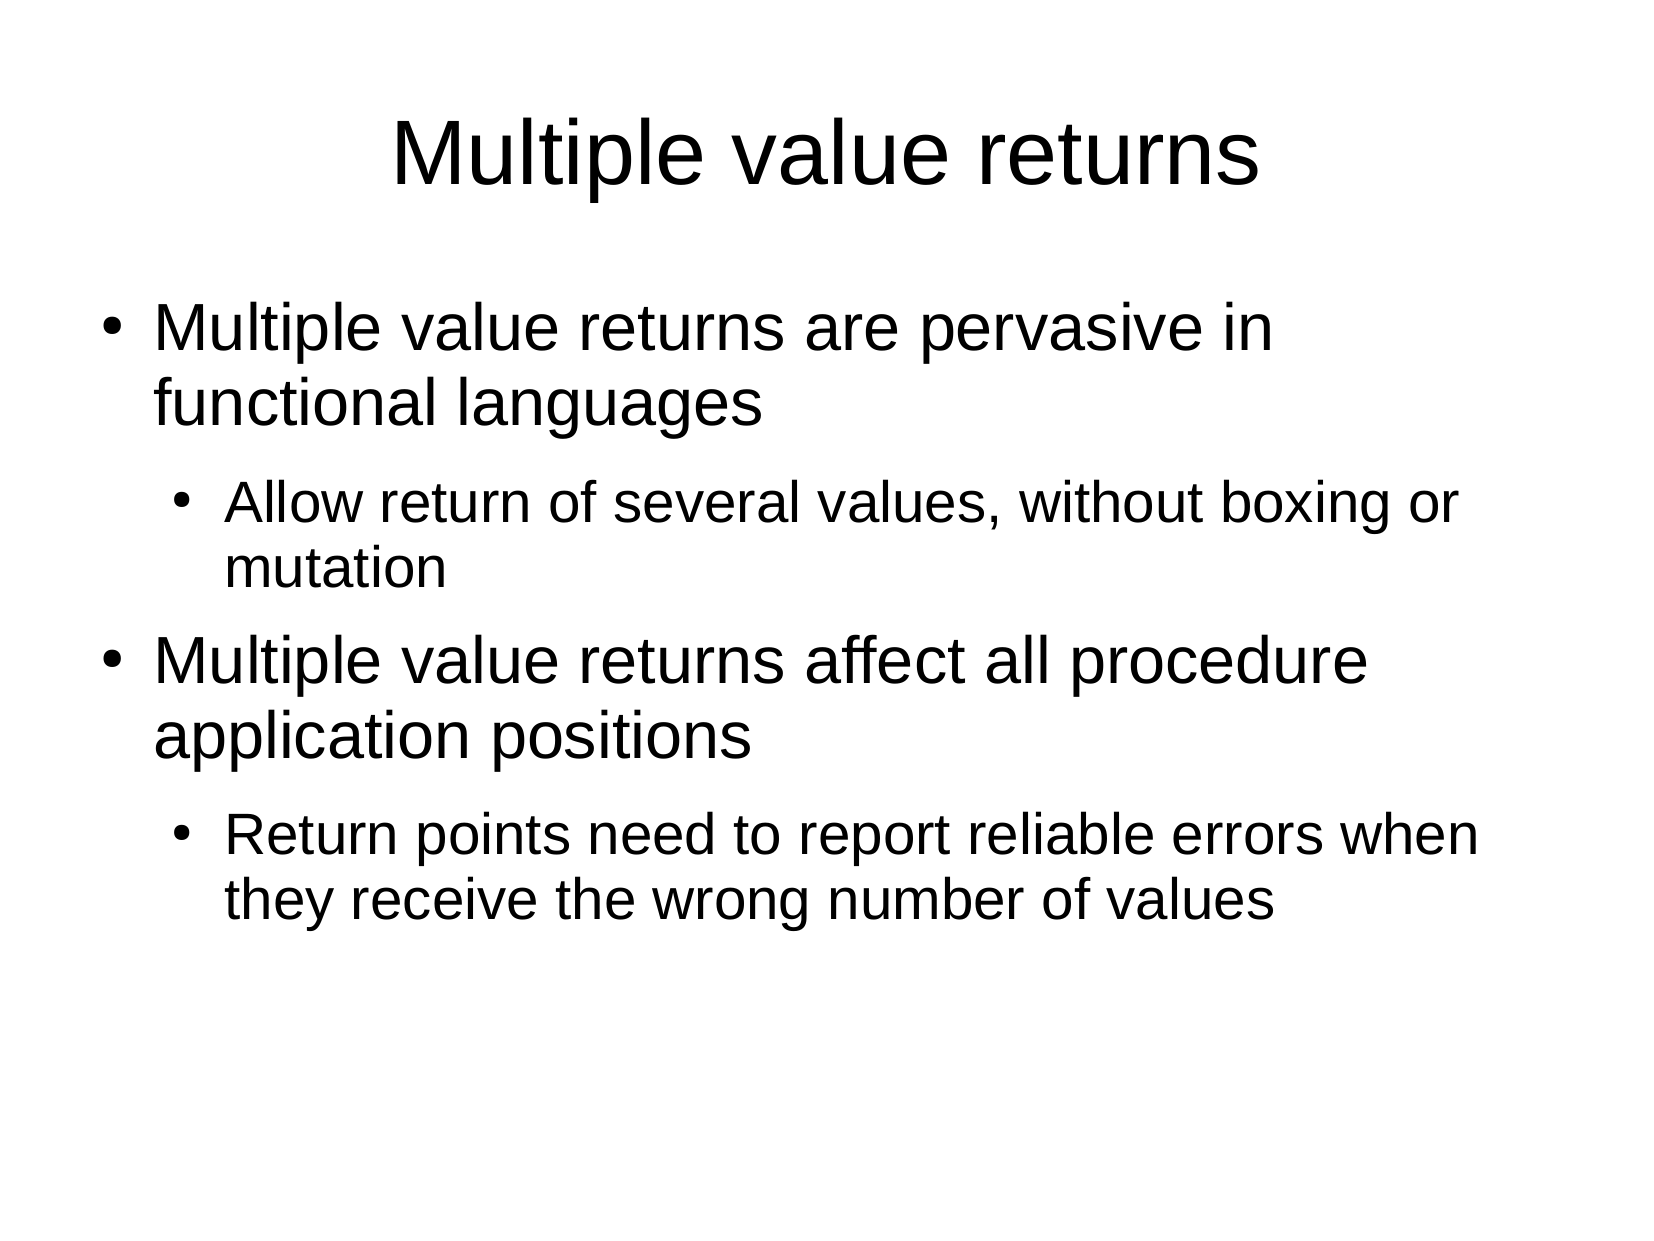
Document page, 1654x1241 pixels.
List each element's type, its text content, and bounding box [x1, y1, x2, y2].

list Multiple value returns are pervasive in functional languages Allow return of several values, without boxing or mutation Multiple value returns affect all procedure application positions Return points need to report reliable errors when they receive the wrong number of values [82, 290, 1571, 1109]
title Multiple value returns [82, 56, 1571, 250]
